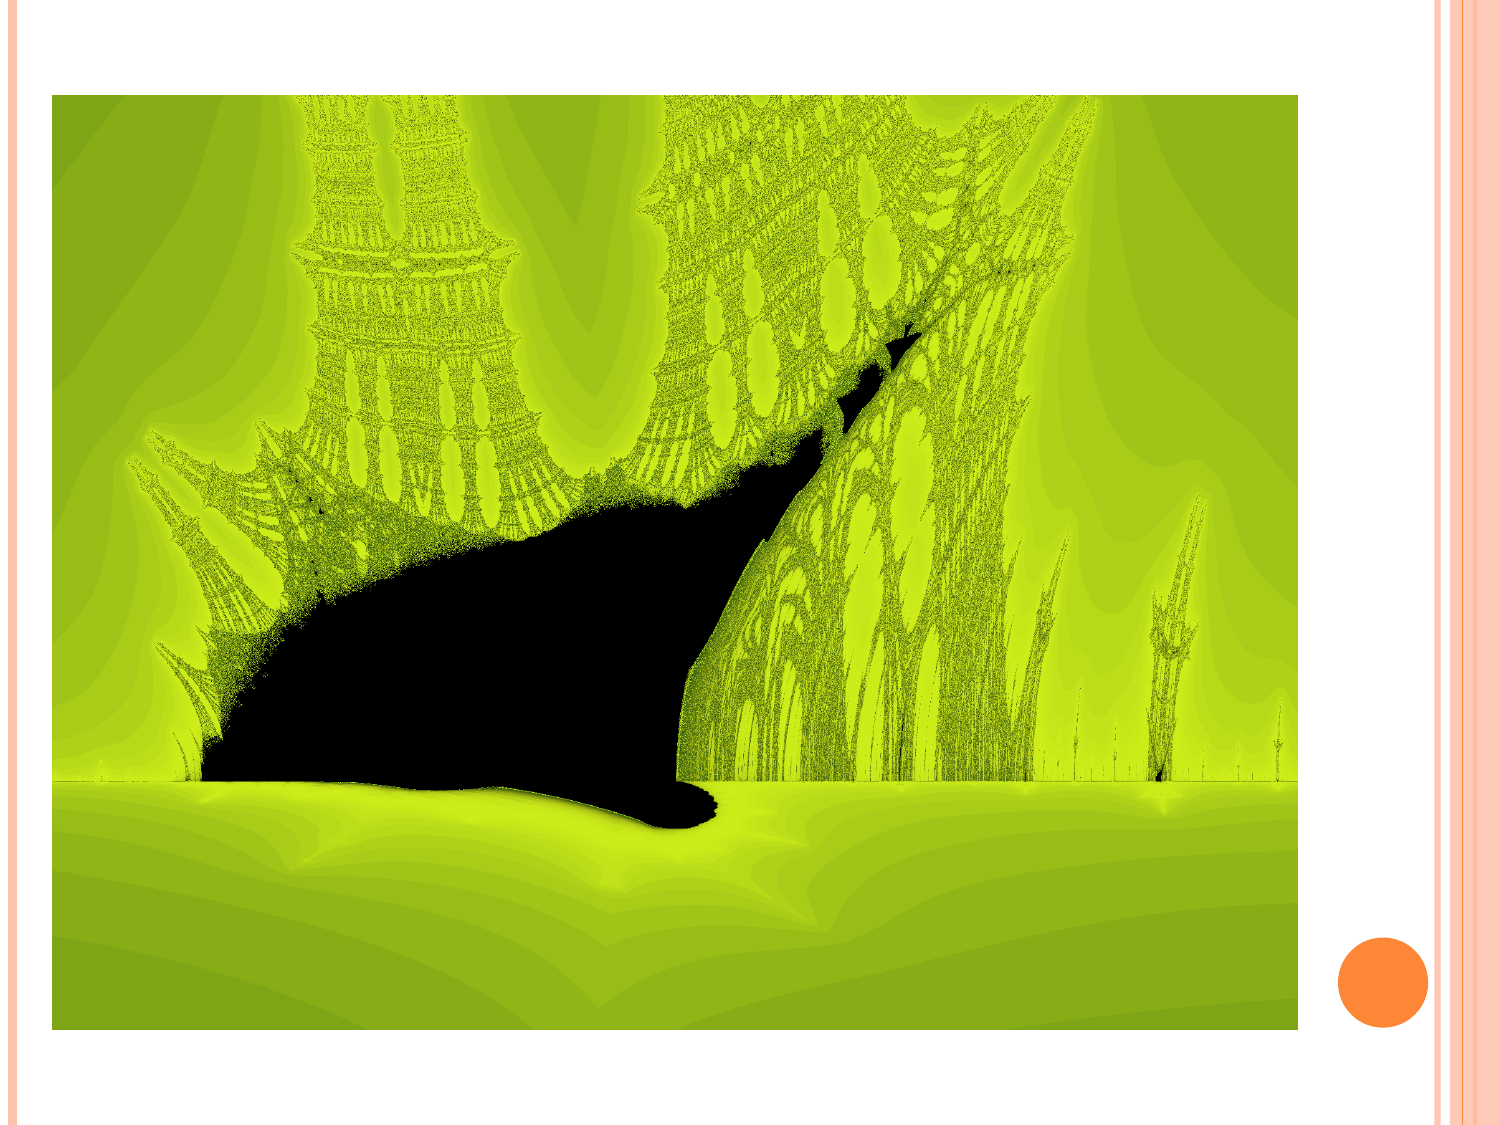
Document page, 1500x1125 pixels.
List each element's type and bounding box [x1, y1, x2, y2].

picture [52, 95, 1298, 1030]
